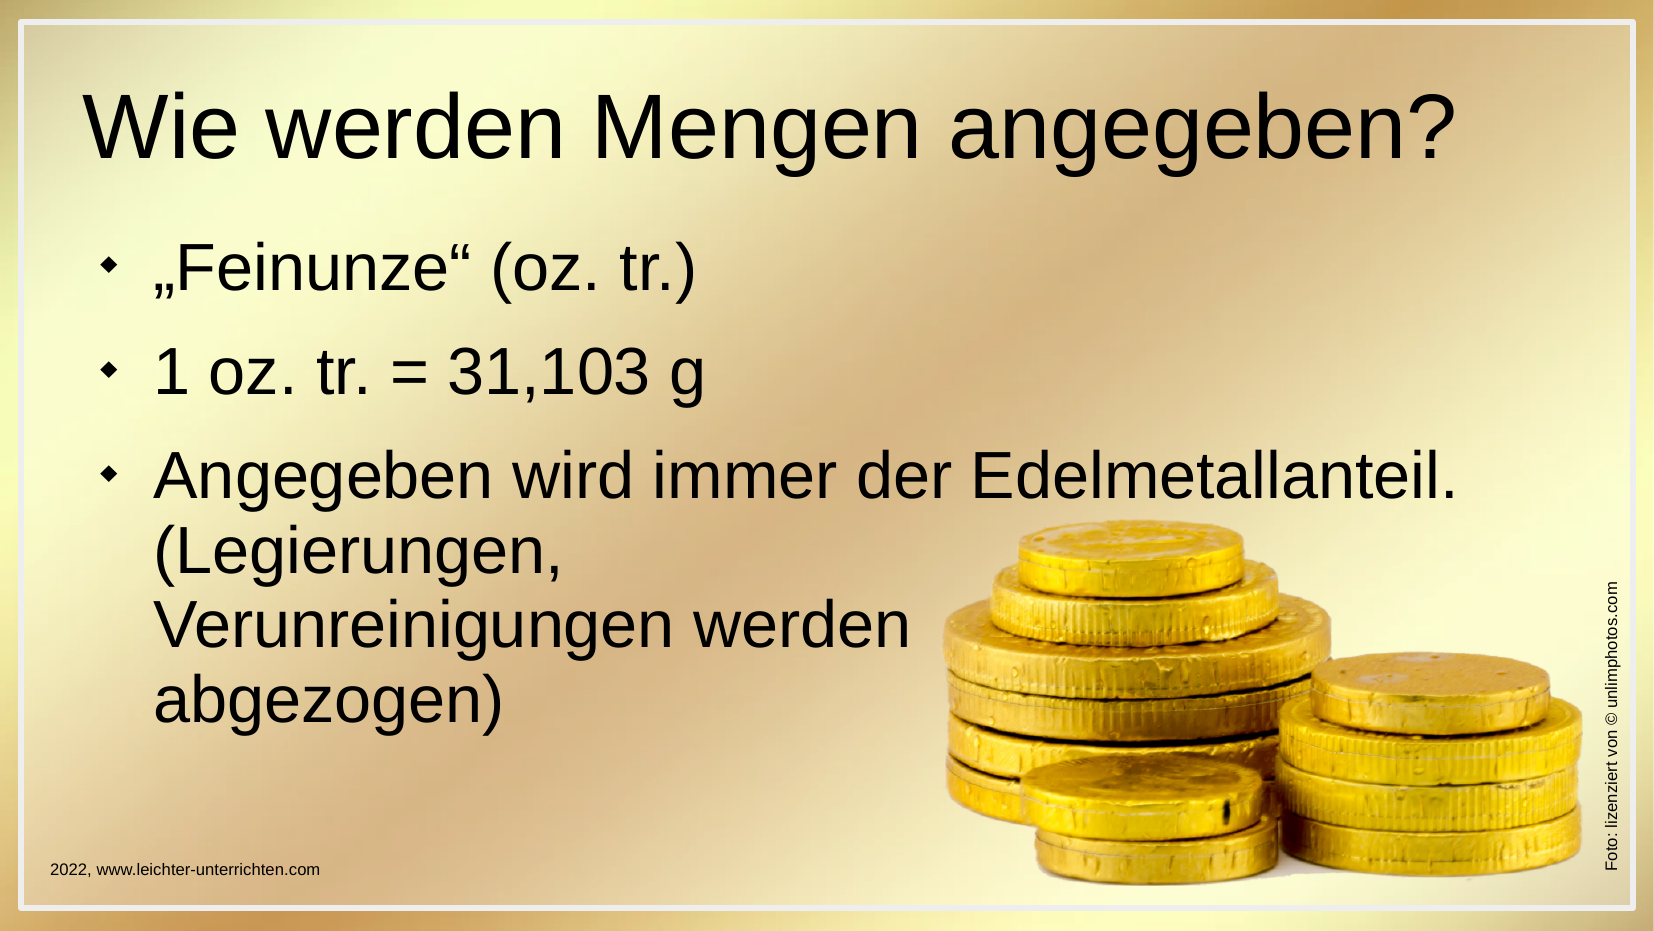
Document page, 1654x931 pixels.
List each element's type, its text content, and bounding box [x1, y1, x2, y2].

picture [0, 0, 1654, 931]
text_box Foto: lizenziert von © unlimphotos.com [1594, 566, 1629, 887]
list „Feinunze“ (oz. tr.) 1 oz. tr. = 31,103 g Angegeben wird immer der Edelmetallanteil. (Legierungen, Verunreinigungen werden abgezogen) [82, 229, 1571, 769]
title Wie werden Mengen angegeben? [82, 48, 1571, 205]
